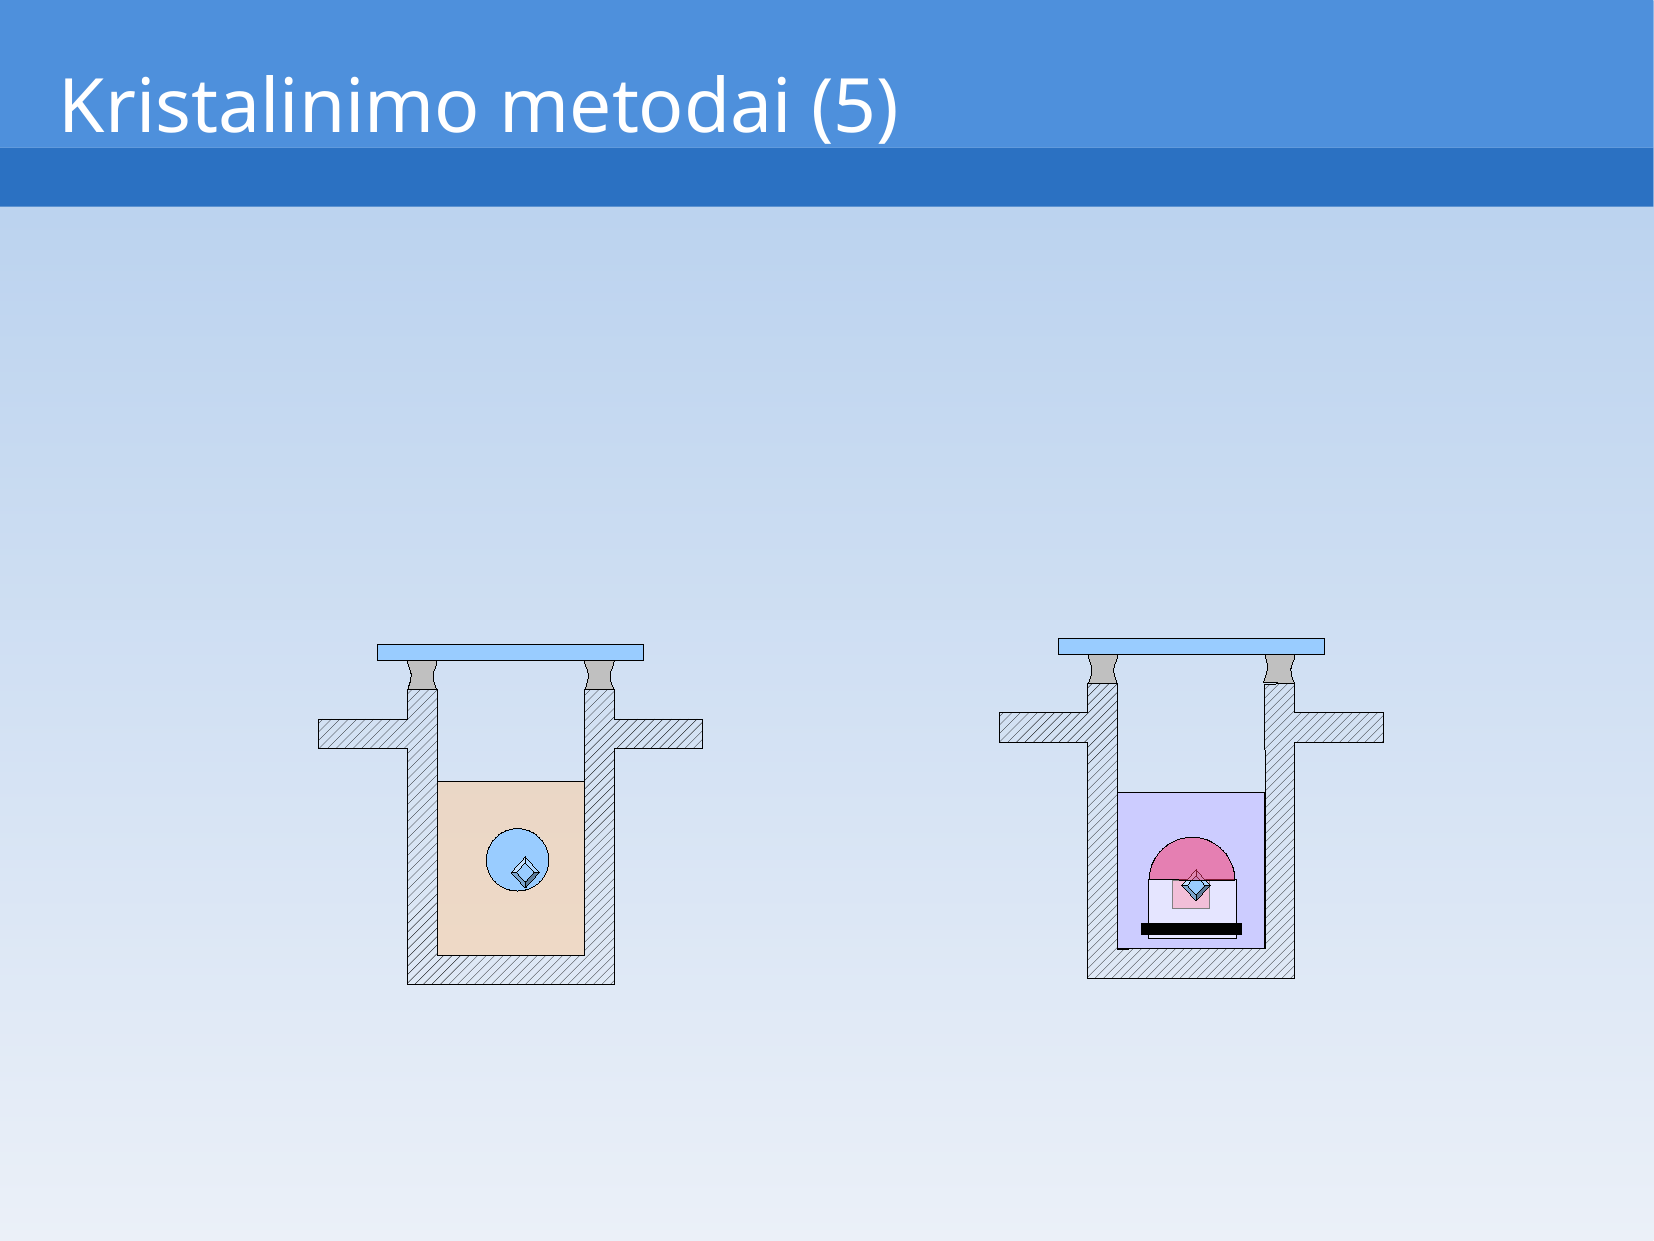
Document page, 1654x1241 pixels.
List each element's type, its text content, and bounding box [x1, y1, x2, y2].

text_box [318, 644, 703, 985]
text_box [999, 638, 1384, 979]
title Kristalinimo metodai (5) [59, 29, 1418, 178]
